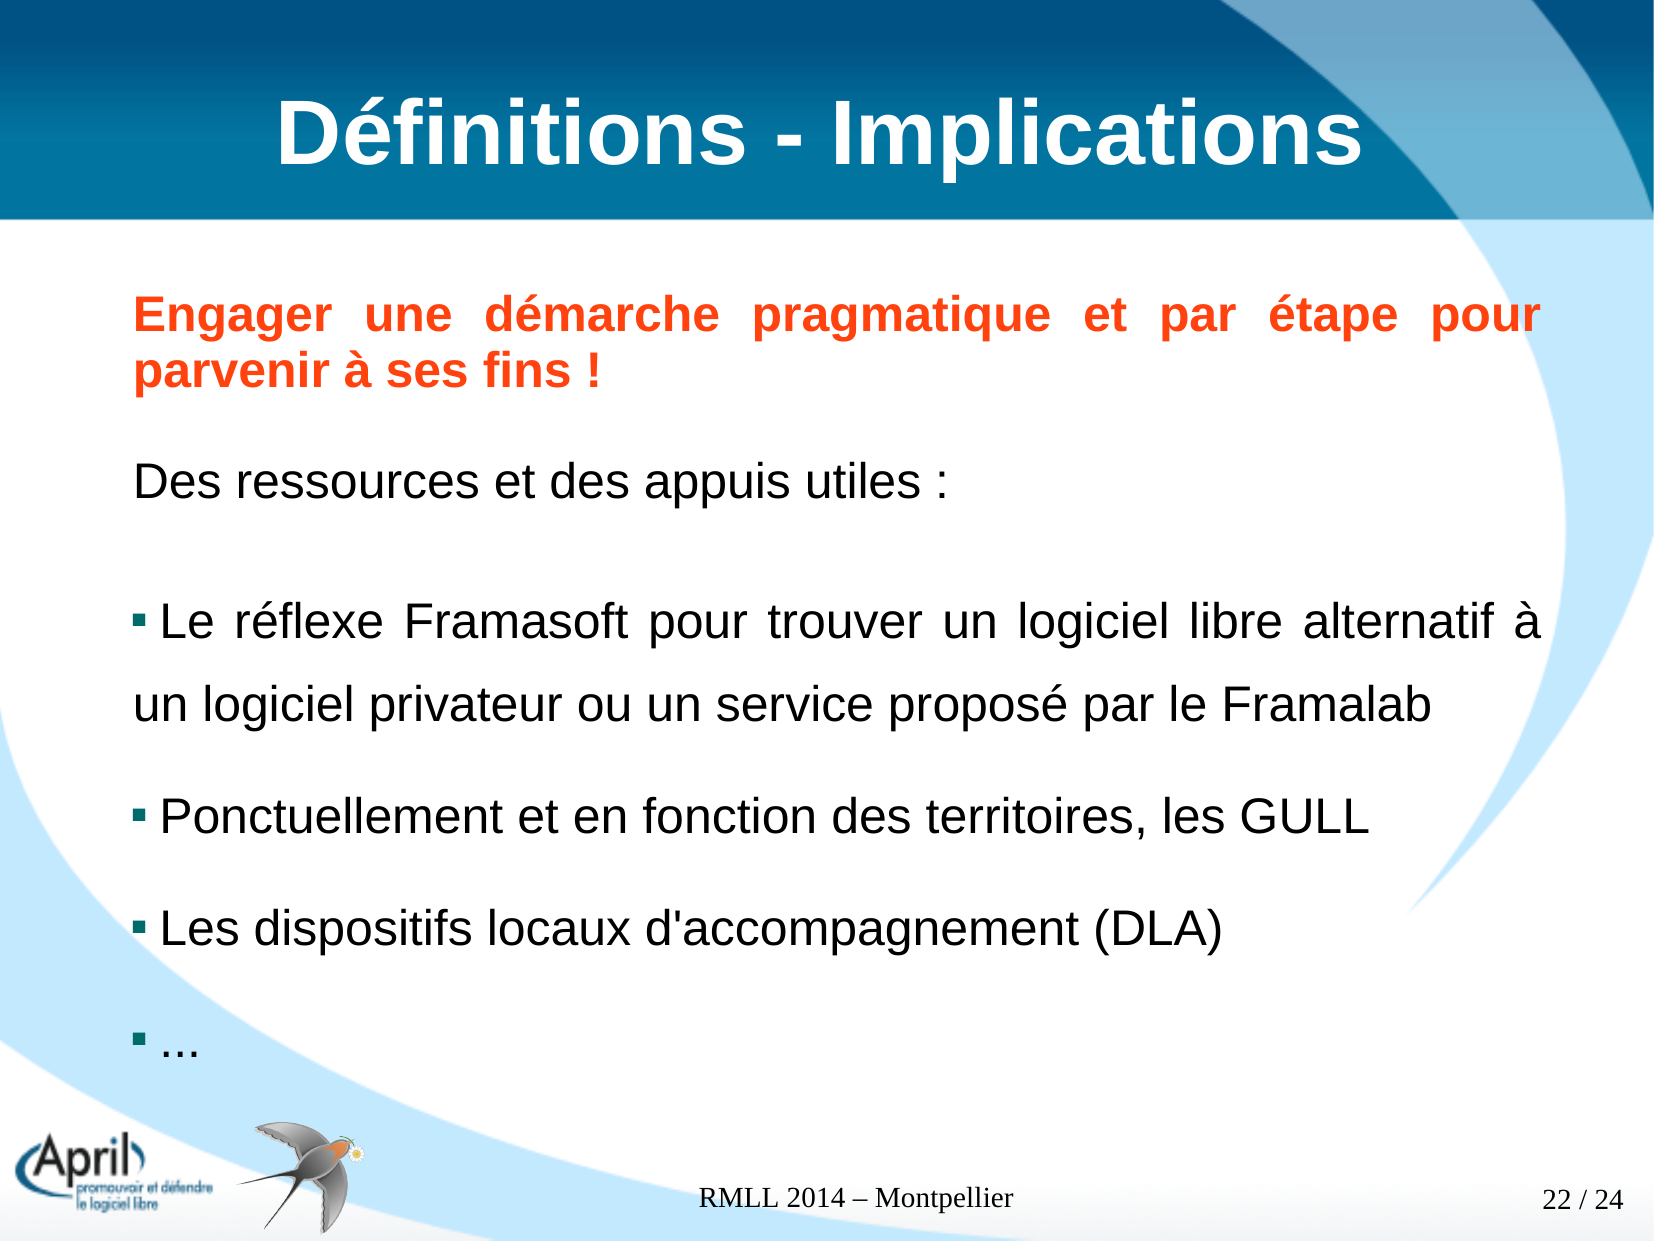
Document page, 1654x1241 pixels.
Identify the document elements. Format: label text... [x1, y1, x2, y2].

picture [0, 0, 1654, 1241]
text_box Engager une démarche pragmatique et par étape pour parvenir à ses fins ! Des ressources et des appuis utiles : Le réflexe Framasoft pour trouver un logiciel libre alternatif à un logiciel privateur ou un service proposé par le Framalab Ponctuellement et en fonction des territoires, les GULL Les dispositifs locaux d'accompagnement (DLA) ... ...merci pour votre attention ! Des questions ? Je reste disponible par mail après cette journée : lcosty@april.org [118, 279, 1565, 1241]
title Définitions - Implications [76, 29, 1565, 237]
